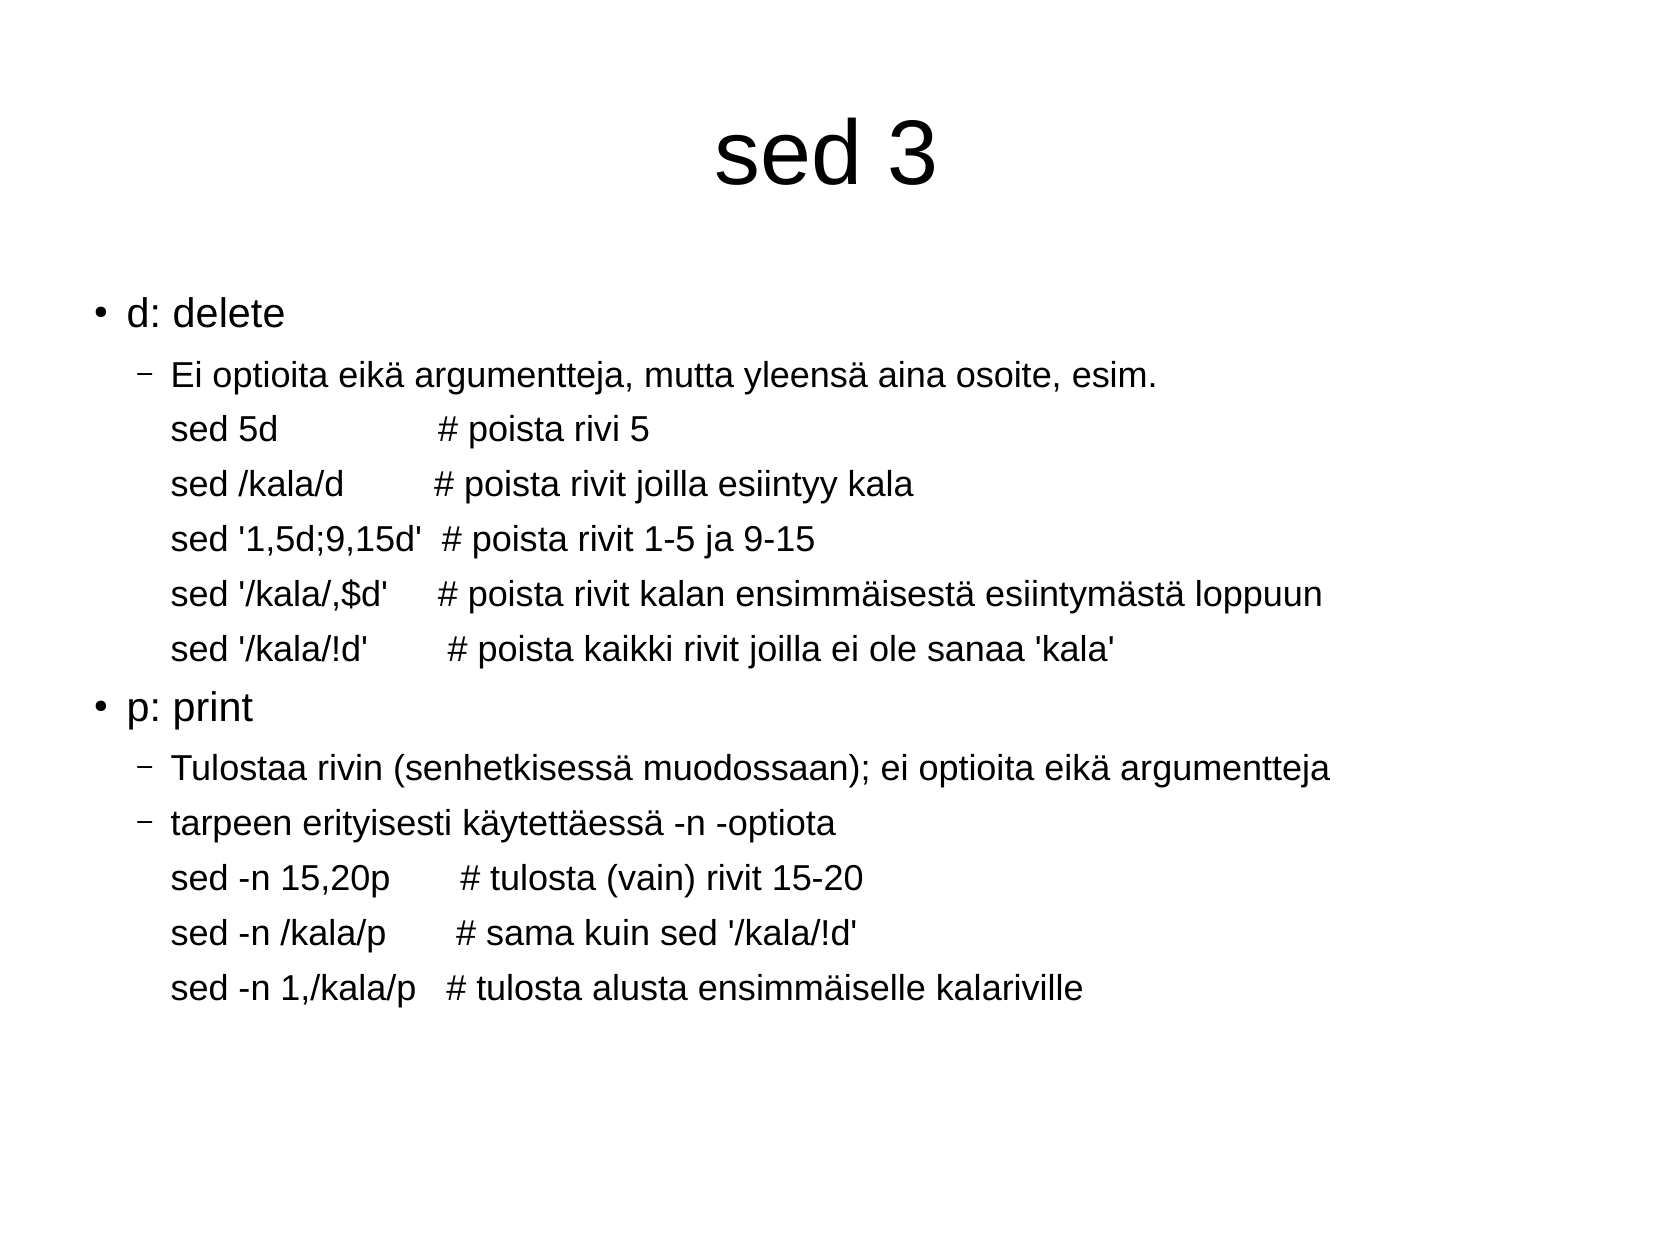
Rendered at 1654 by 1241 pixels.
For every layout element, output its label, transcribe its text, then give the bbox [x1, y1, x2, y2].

list d: delete Ei optioita eikä argumentteja, mutta yleensä aina osoite, esim. sed 5d # poista rivi 5 sed /kala/d # poista rivit joilla esiintyy kala sed '1,5d;9,15d' # poista rivit 1-5 ja 9-15 sed '/kala/,$d' # poista rivit kalan ensimmäisestä esiintymästä loppuun sed '/kala/!d' # poista kaikki rivit joilla ei ole sanaa 'kala' p: print Tulostaa rivin (senhetkisessä muodossaan); ei optioita eikä argumentteja tarpeen erityisesti käytettäessä -n -optiota sed -n 15,20p # tulosta (vain) rivit 15-20 sed -n /kala/p # sama kuin sed '/kala/!d' sed -n 1,/kala/p # tulosta alusta ensimmäiselle kalariville [82, 290, 1571, 1010]
title sed 3 [82, 49, 1571, 257]
